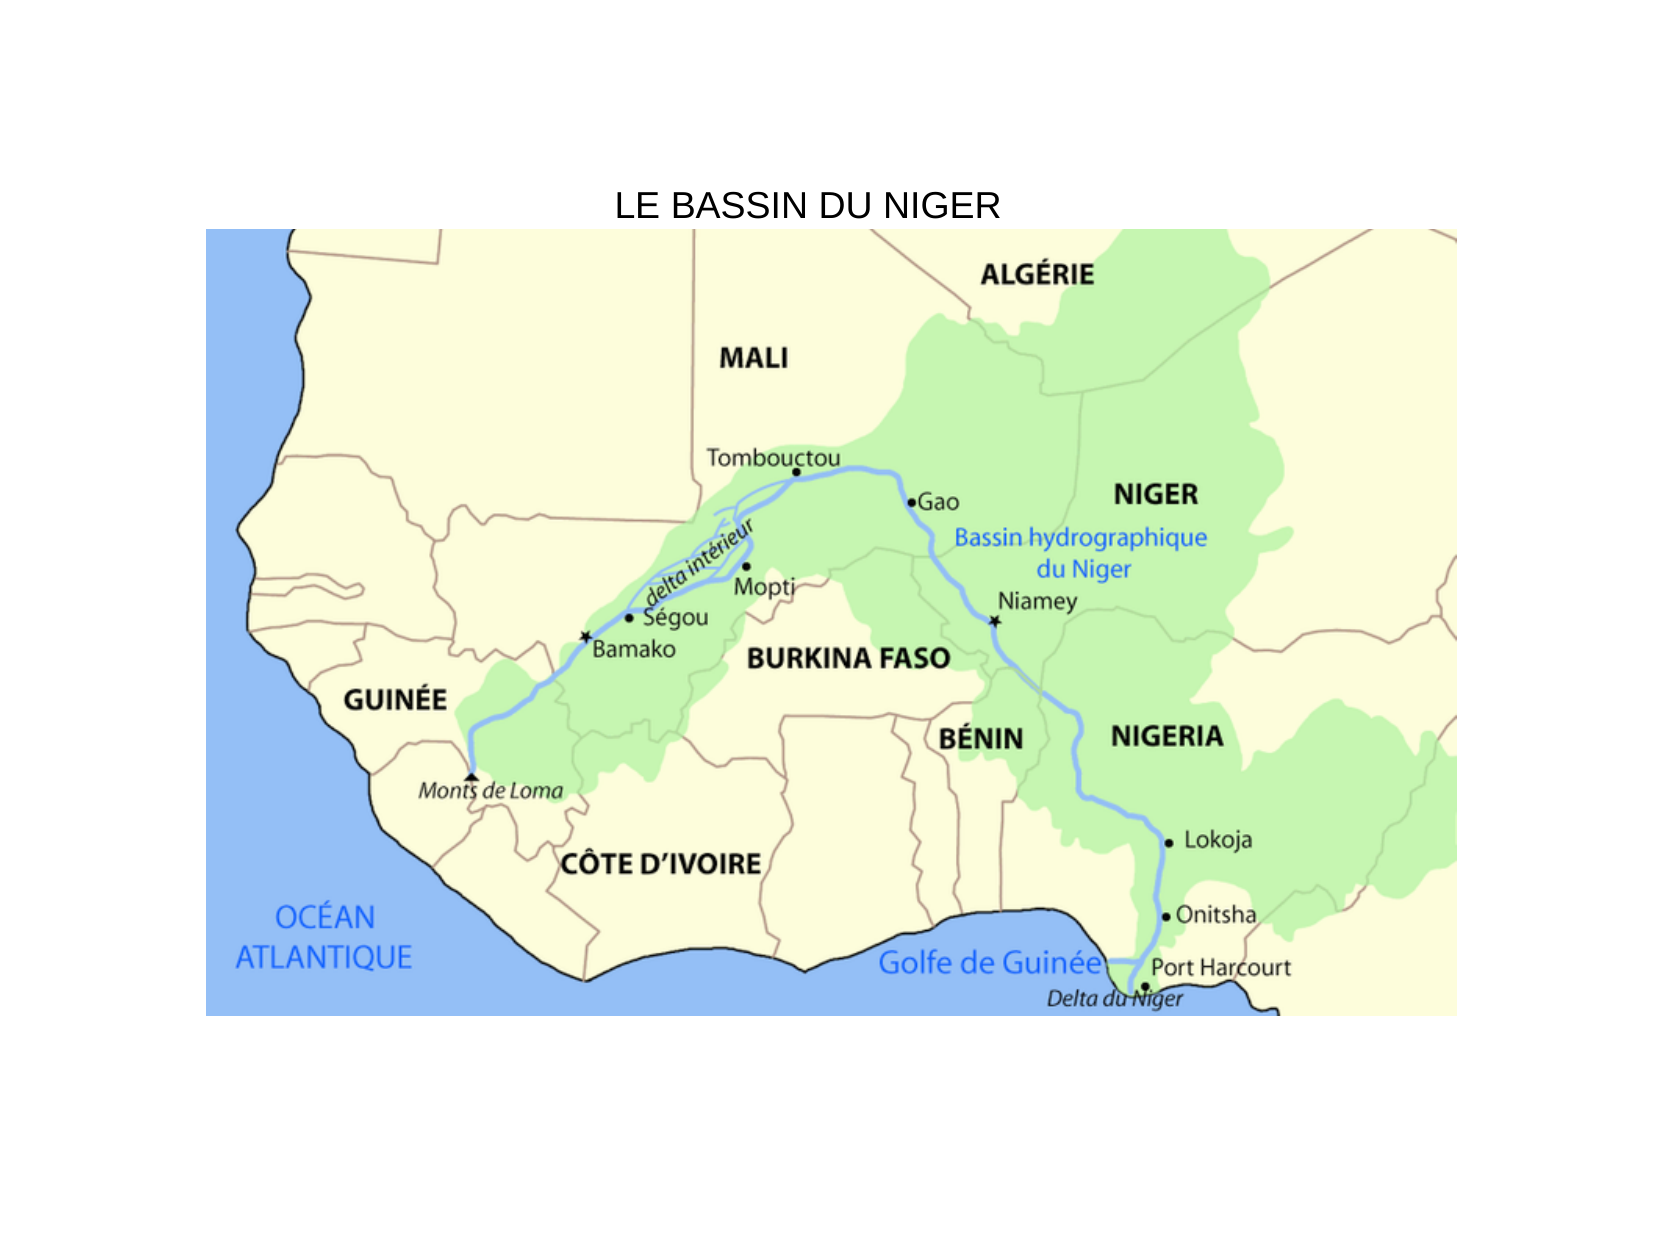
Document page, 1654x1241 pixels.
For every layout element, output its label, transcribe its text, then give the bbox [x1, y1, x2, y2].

text_box LE BASSIN DU NIGER [295, 177, 1034, 235]
picture [206, 229, 1457, 1016]
